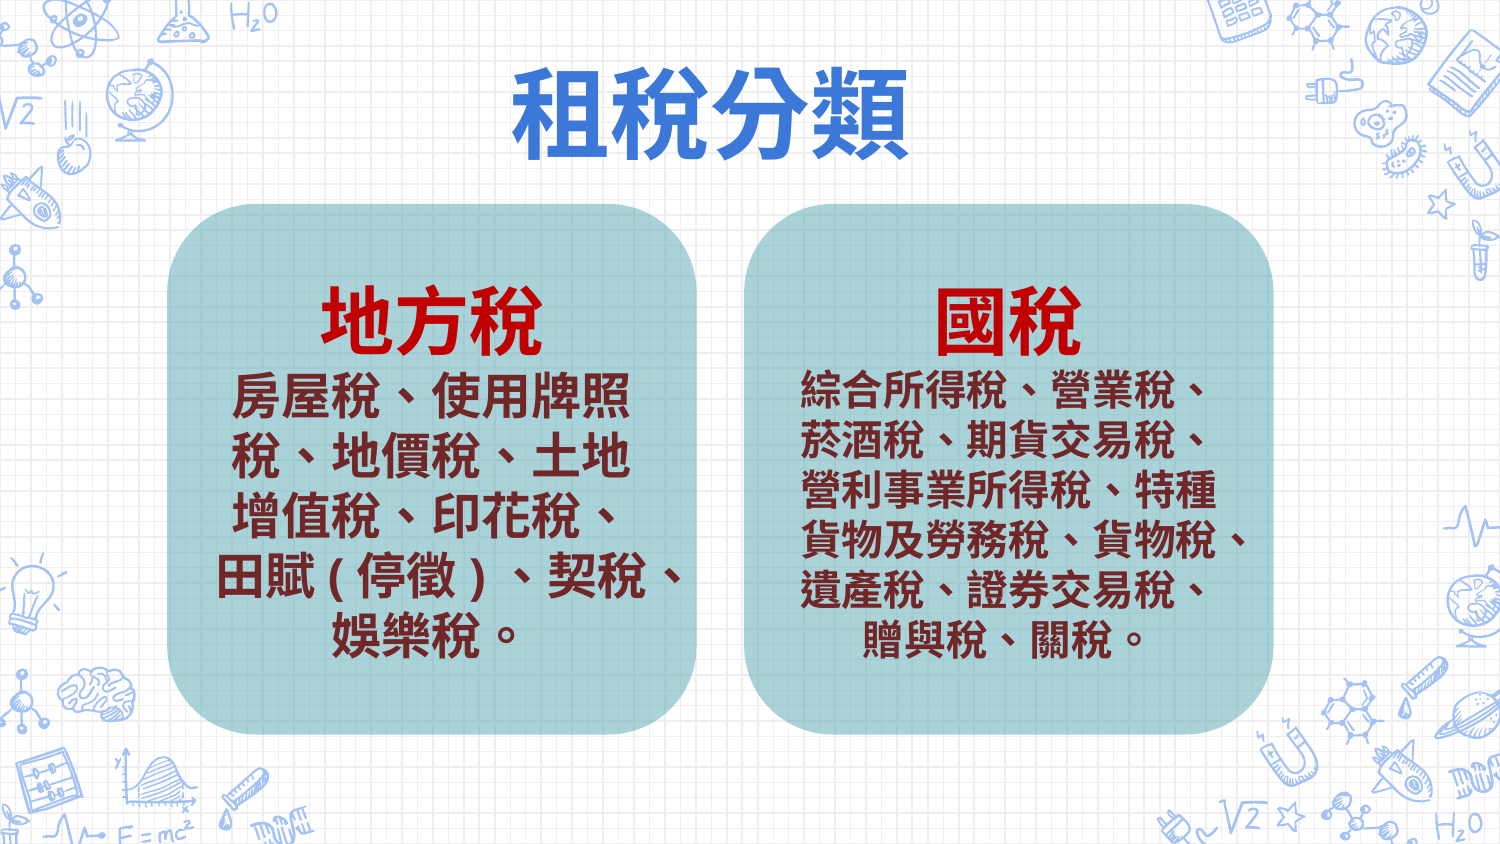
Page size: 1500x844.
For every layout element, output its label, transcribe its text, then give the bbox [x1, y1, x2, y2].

text_box 地方稅 房屋稅、使用牌照稅、地價稅、土地增值稅、印花稅、田賦(停徵)、契稅、娛樂稅。 [167, 203, 697, 735]
text_box 國稅 綜合所得稅、營業稅、菸酒稅、期貨交易稅、營利事業所得稅、特種貨物及勞務稅、貨物稅、遺產稅、證券交易稅、贈與稅、關稅。 [744, 203, 1274, 735]
title 租稅分類 [495, 32, 952, 187]
